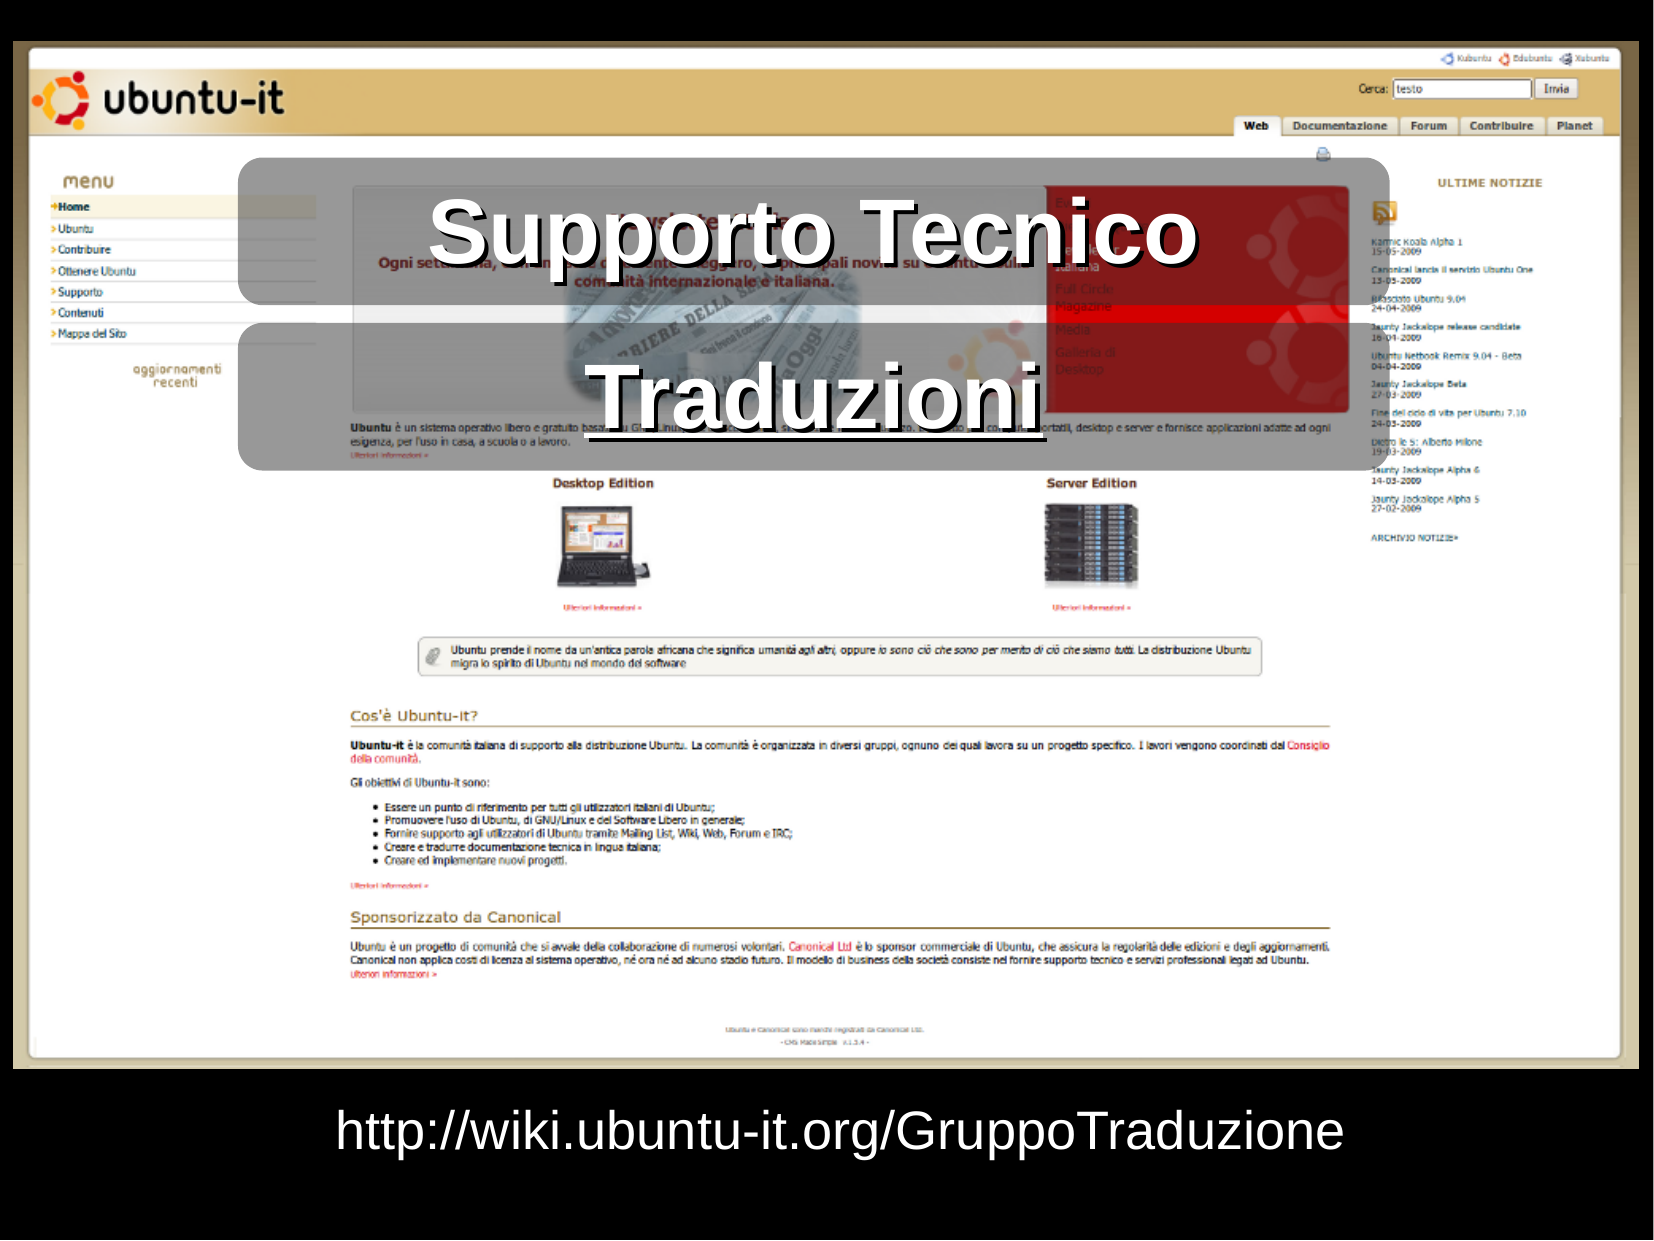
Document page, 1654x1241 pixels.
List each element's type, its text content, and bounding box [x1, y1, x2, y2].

text_box http://wiki.ubuntu-it.org/GruppoTraduzione [29, 1093, 1654, 1211]
picture [13, 41, 1639, 1069]
text_box Traduzioni [237, 322, 1390, 471]
text_box Supporto Tecnico [237, 157, 1390, 306]
